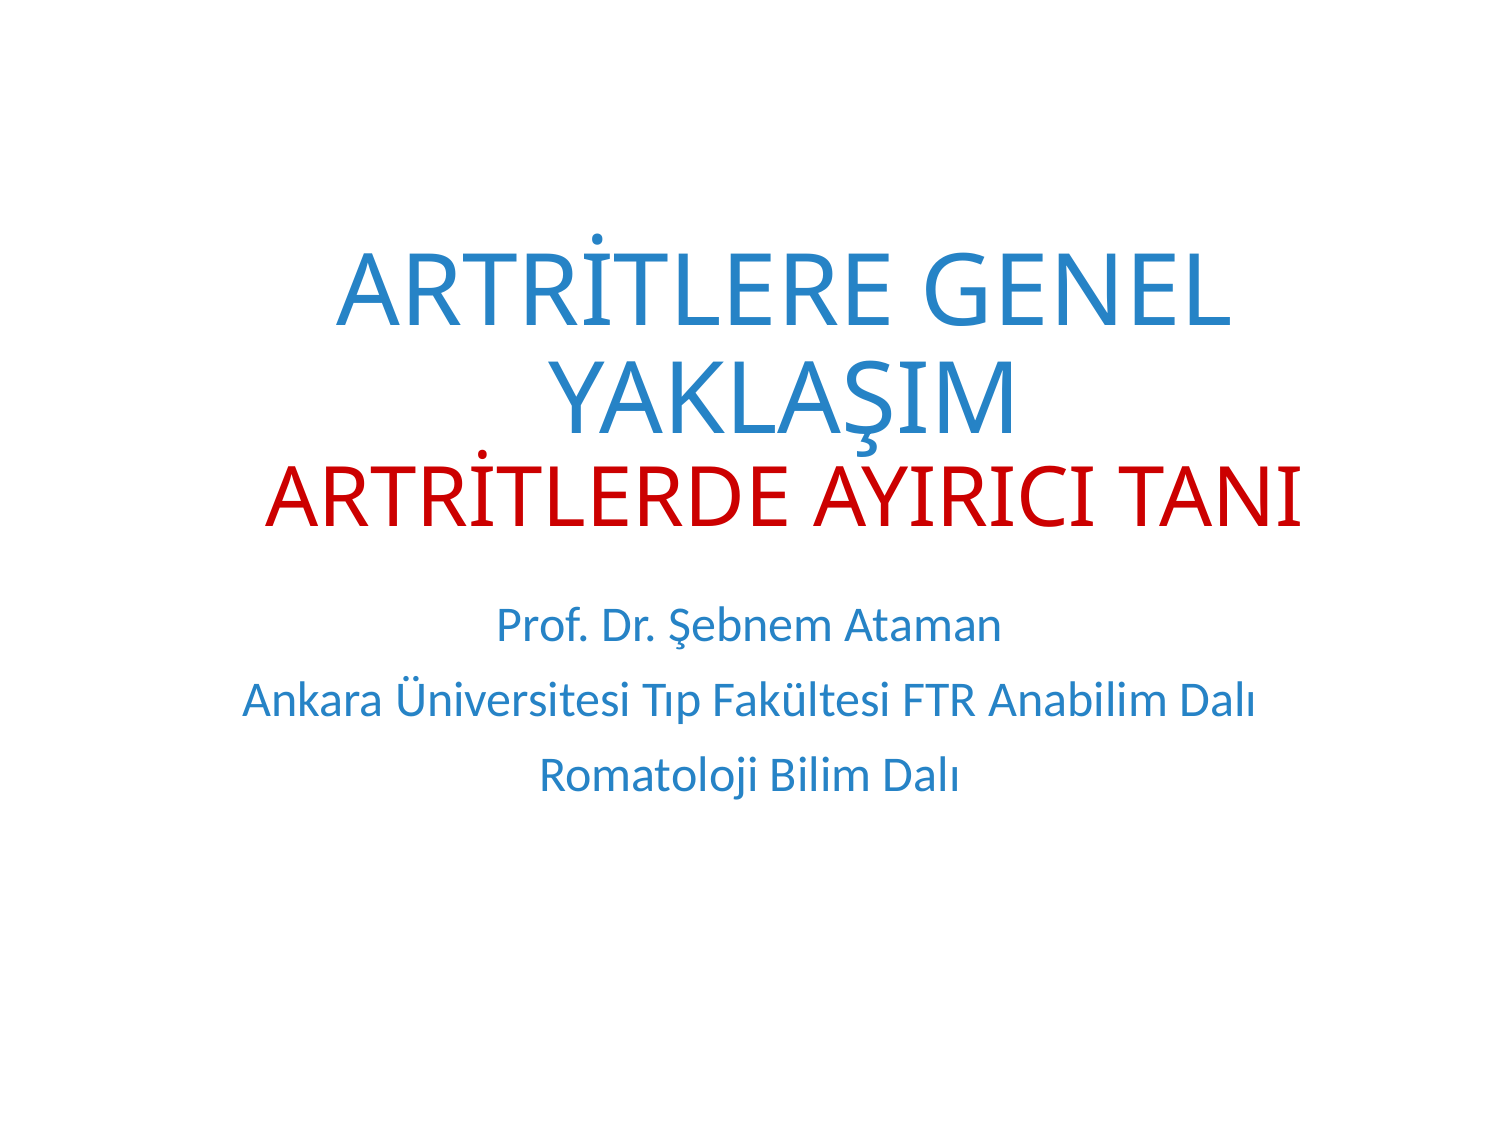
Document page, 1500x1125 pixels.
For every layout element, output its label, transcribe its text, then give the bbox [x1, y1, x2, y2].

title ARTRİTLERE GENEL YAKLAŞIM ARTRİTLERDE AYIRICI TANI [147, 231, 1423, 473]
subtitle Prof. Dr. Şebnem Ataman Ankara Üniversitesi Tıp Fakültesi FTR Anabilim Dalı Romatoloji Bilim Dalı [187, 590, 1313, 863]
